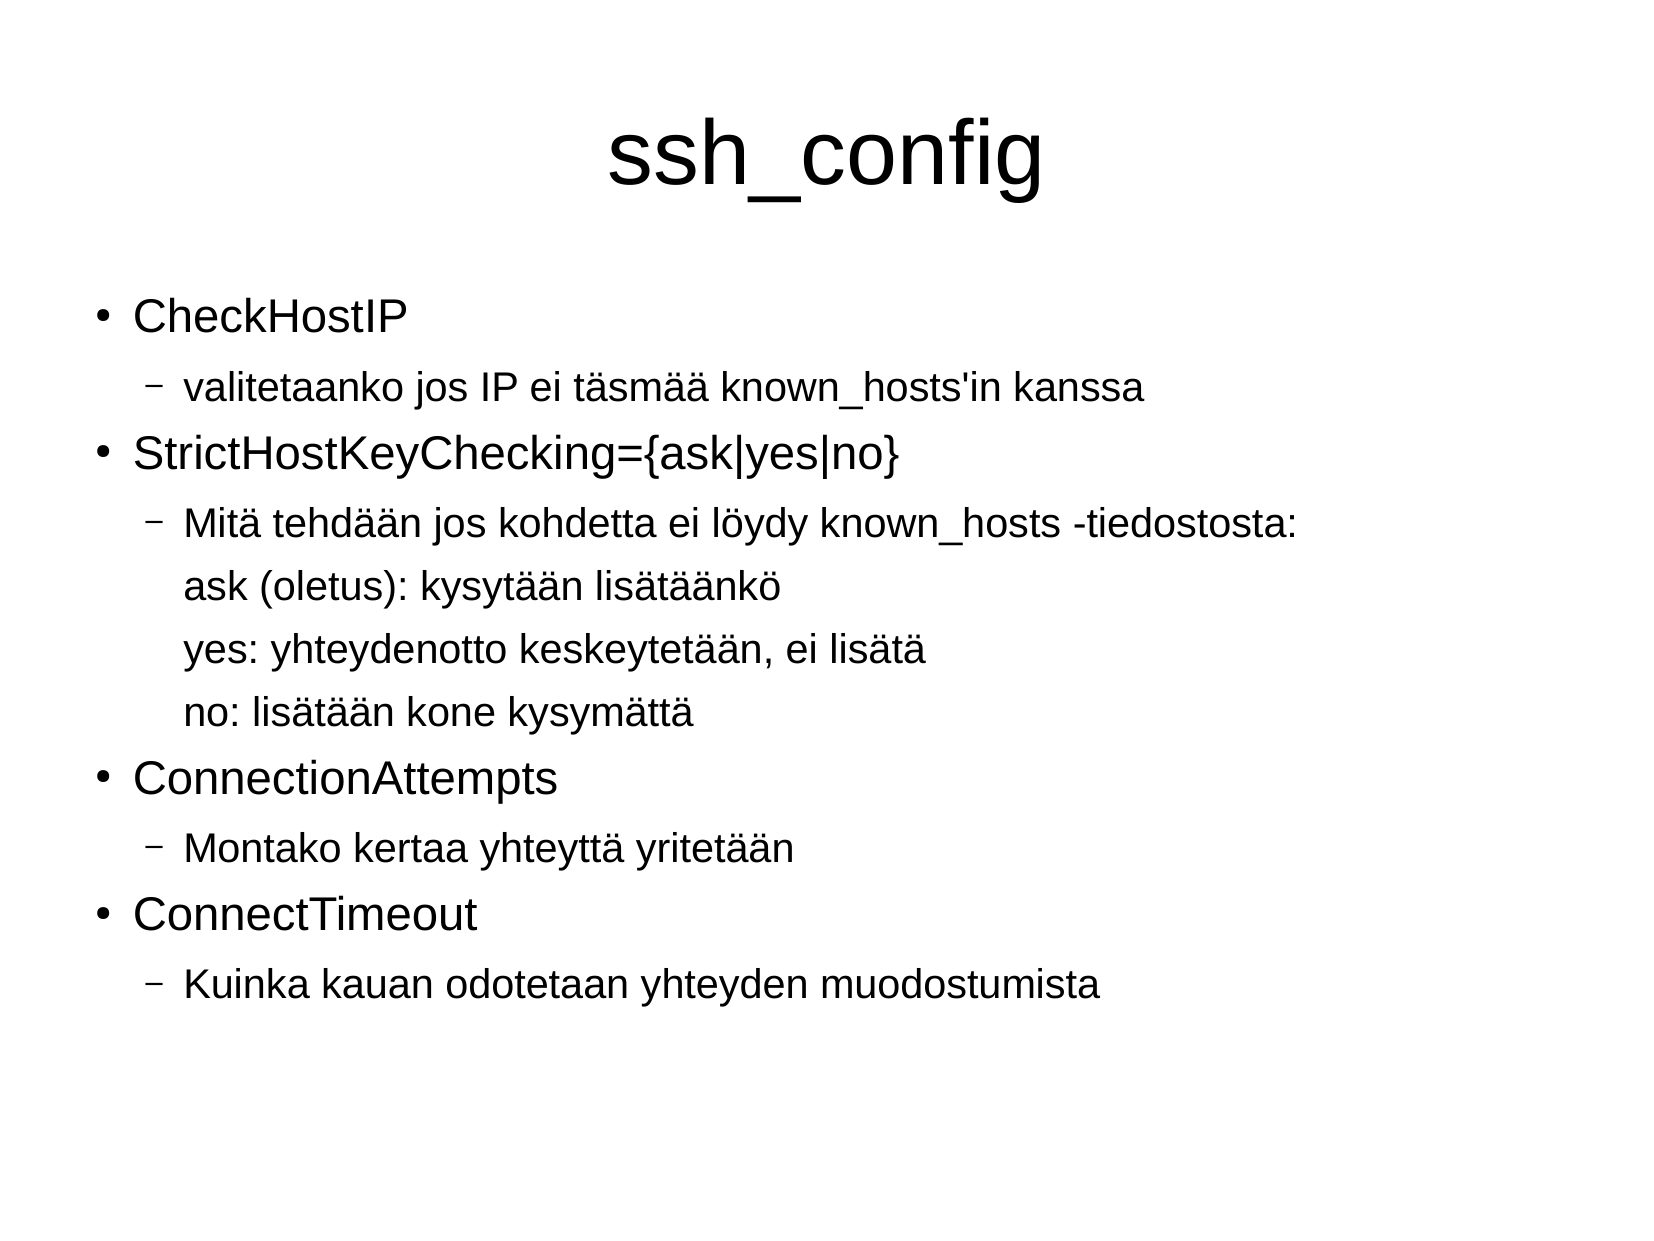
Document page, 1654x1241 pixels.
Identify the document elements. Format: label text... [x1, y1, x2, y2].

list CheckHostIP valitetaanko jos IP ei täsmää known_hosts'in kanssa StrictHostKeyChecking={ask|yes|no} Mitä tehdään jos kohdetta ei löydy known_hosts -tiedostosta: ask (oletus): kysytään lisätäänkö yes: yhteydenotto keskeytetään, ei lisätä no: lisätään kone kysymättä ConnectionAttempts Montako kertaa yhteyttä yritetään ConnectTimeout Kuinka kauan odotetaan yhteyden muodostumista [82, 290, 1571, 1010]
title ssh_config [82, 49, 1571, 257]
